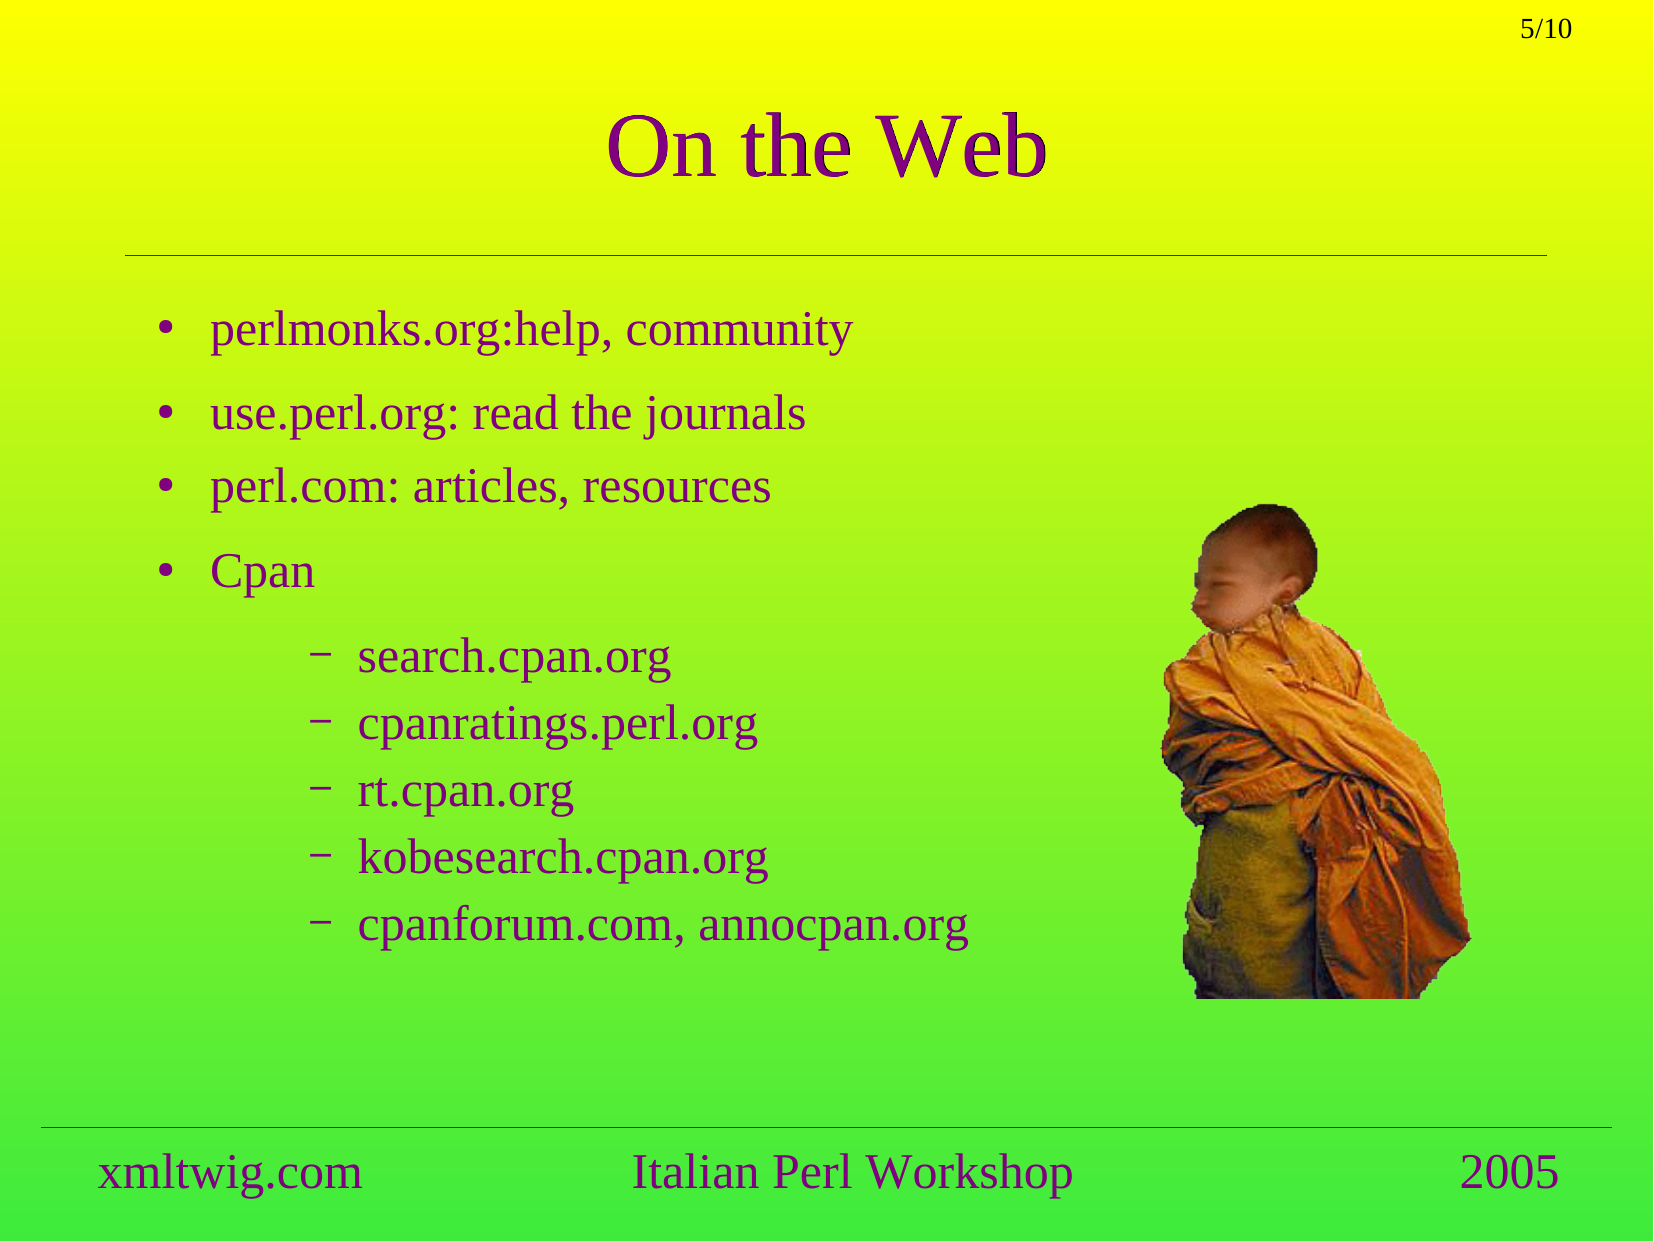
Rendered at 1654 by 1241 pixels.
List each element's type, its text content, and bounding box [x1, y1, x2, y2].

list perlmonks.org:help, community use.perl.org: read the journals perl.com: articles, resources Cpan search.cpan.org cpanratings.perl.org rt.cpan.org kobesearch.cpan.org cpanforum.com, annocpan.org [121, 300, 1533, 1122]
title On the Web [121, 66, 1533, 225]
picture [1122, 390, 1524, 999]
